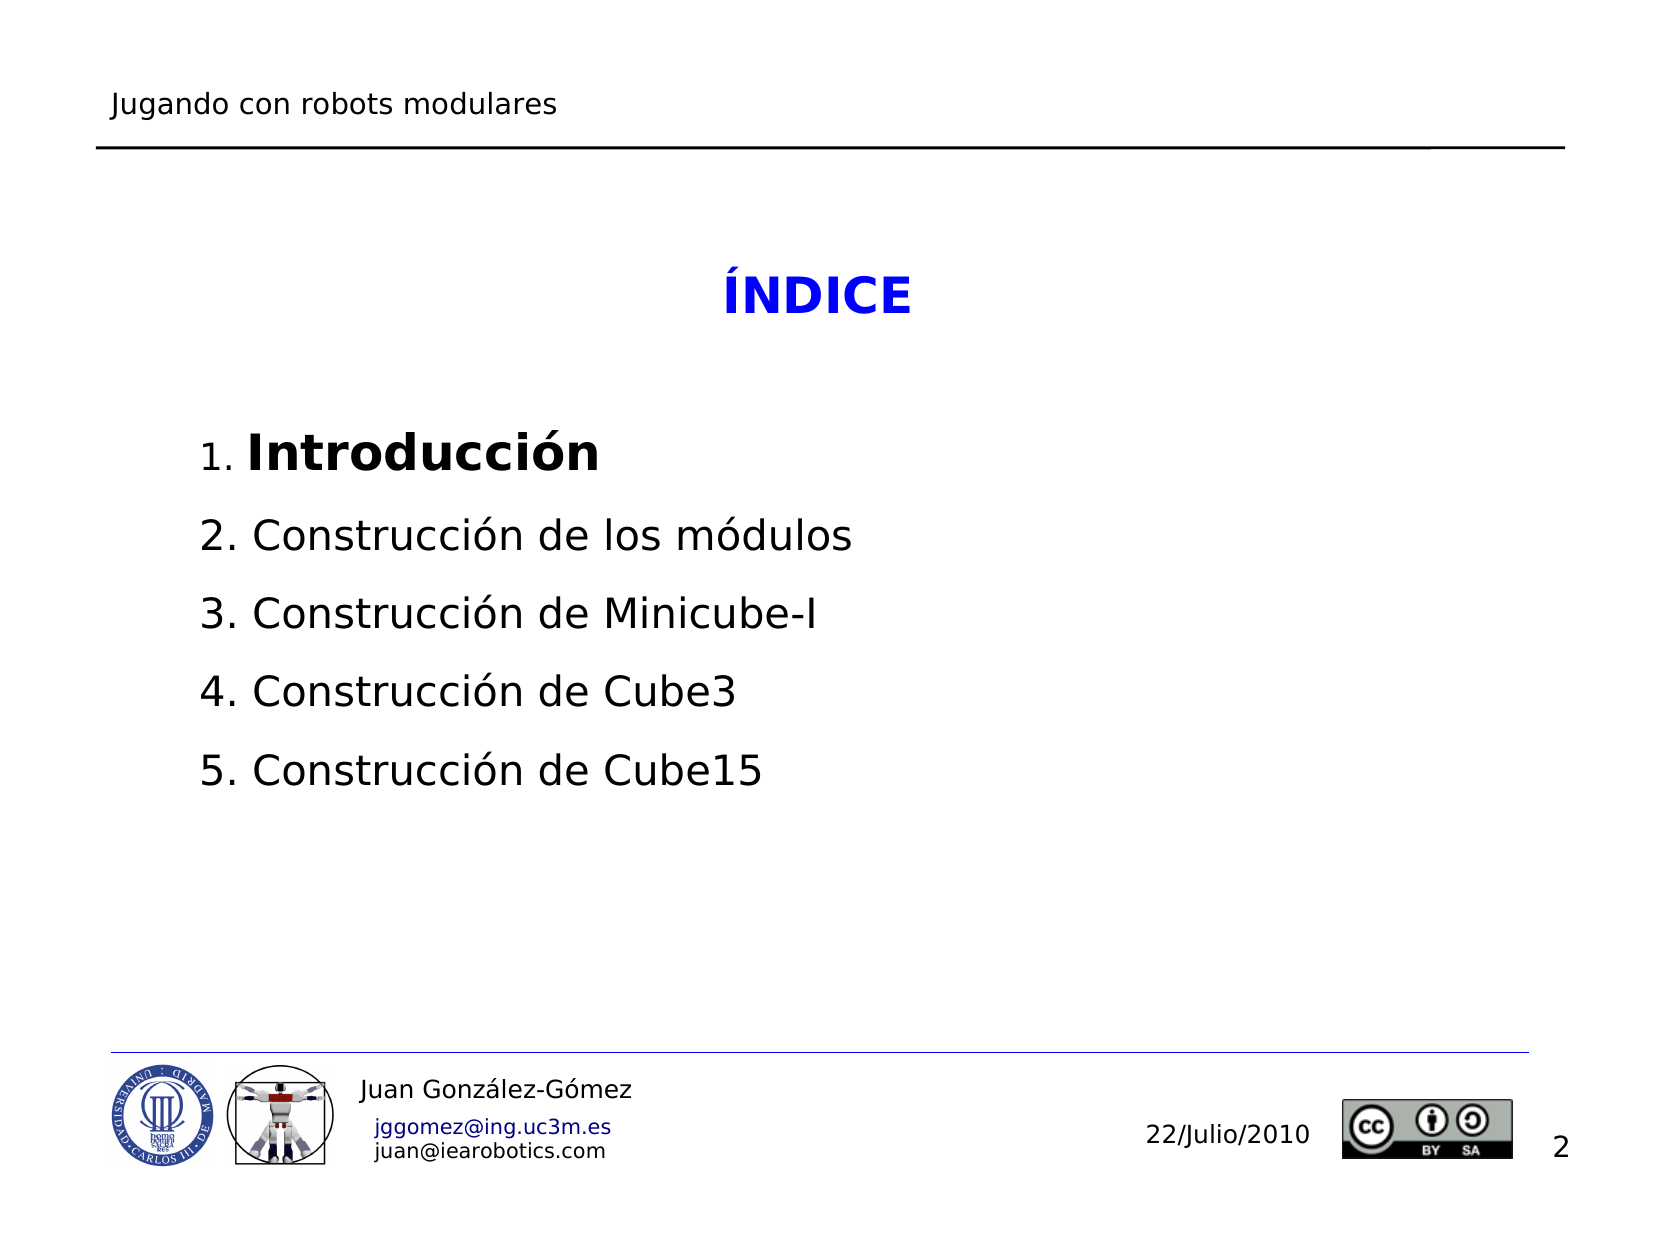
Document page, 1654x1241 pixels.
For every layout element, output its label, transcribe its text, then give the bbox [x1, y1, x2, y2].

text_box ÍNDICE [708, 259, 929, 333]
text_box Introducción Construcción de los módulos Construcción de Minicube-I Construcción de Cube3 Construcción de Cube15 [184, 416, 869, 803]
text_box Jugando con robots modulares [96, 79, 574, 129]
text_box 22/Julio/2010 [1122, 1113, 1327, 1158]
text_box jggomez@ing.uc3m.es juan@iearobotics.com [359, 1107, 627, 1172]
picture [1342, 1099, 1513, 1159]
picture [226, 1065, 334, 1165]
text_box Juan González-Gómez [345, 1067, 648, 1113]
picture [110, 1062, 215, 1167]
